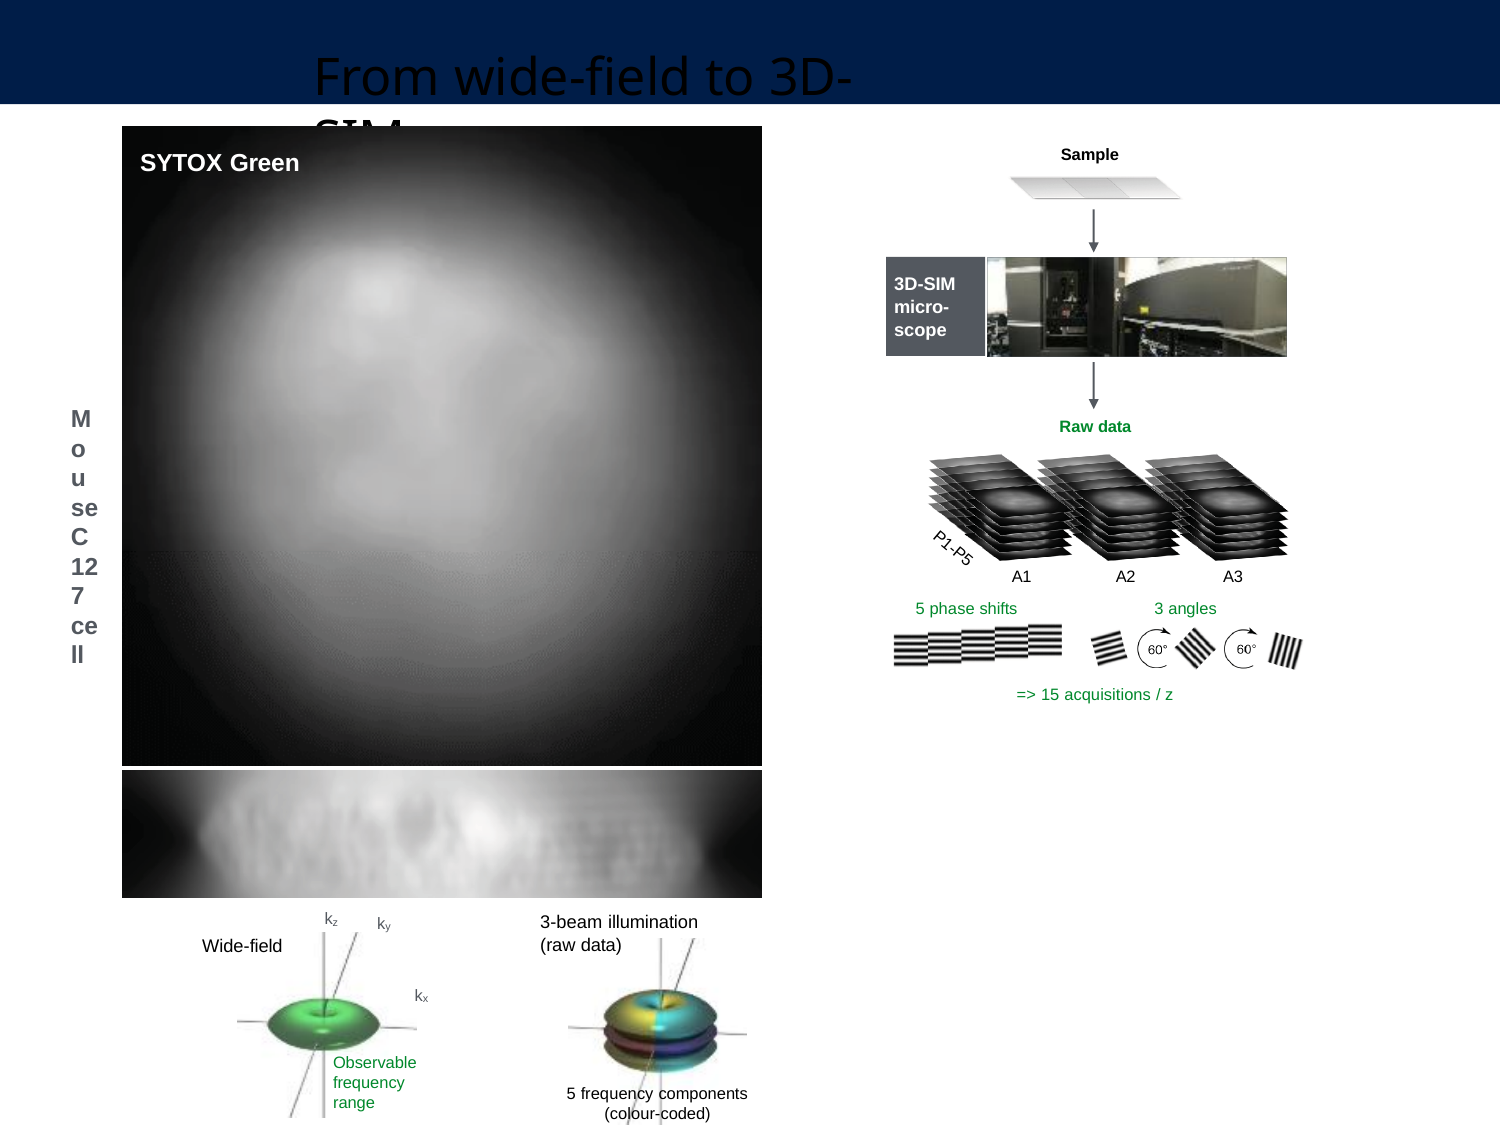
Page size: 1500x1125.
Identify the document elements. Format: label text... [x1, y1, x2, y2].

picture [568, 938, 747, 1081]
text_box kx [410, 983, 433, 1006]
text_box A1 [1010, 564, 1034, 587]
picture [122, 770, 762, 898]
picture [1075, 623, 1314, 675]
picture [927, 453, 1289, 561]
text_box Observable frequency range [331, 1051, 420, 1113]
text_box SYTOX Green [138, 145, 305, 177]
picture [1006, 176, 1185, 200]
picture [988, 258, 1286, 356]
text_box [0, 0, 1500, 105]
text_box A2 [1114, 564, 1138, 587]
text_box 5 phase shifts [914, 596, 1020, 619]
text_box 5 frequency components (colour-coded) [565, 1081, 751, 1124]
picture [880, 618, 1071, 670]
text_box P1-P5 [929, 528, 979, 574]
text_box Wide-field [200, 932, 287, 957]
text_box => 15 acquisitions / z [1015, 682, 1175, 705]
text_box Raw data [1058, 414, 1134, 437]
text_box 3 angles [1153, 596, 1219, 619]
text_box Sample [1059, 142, 1122, 165]
text_box [808, 62, 825, 67]
picture [122, 126, 762, 766]
text_box [782, 118, 1440, 1120]
text_box A3 [1221, 564, 1245, 587]
title From wide-field to 3D-SIM [0, 67, 880, 137]
picture [237, 932, 417, 1119]
text_box Mouse C127 cell [69, 402, 100, 602]
text_box ky [373, 911, 395, 933]
text_box kz [320, 907, 343, 929]
text_box 3-beam illumination (raw data) [538, 908, 705, 955]
text_box 3D-SIM micro- scope [886, 257, 986, 340]
